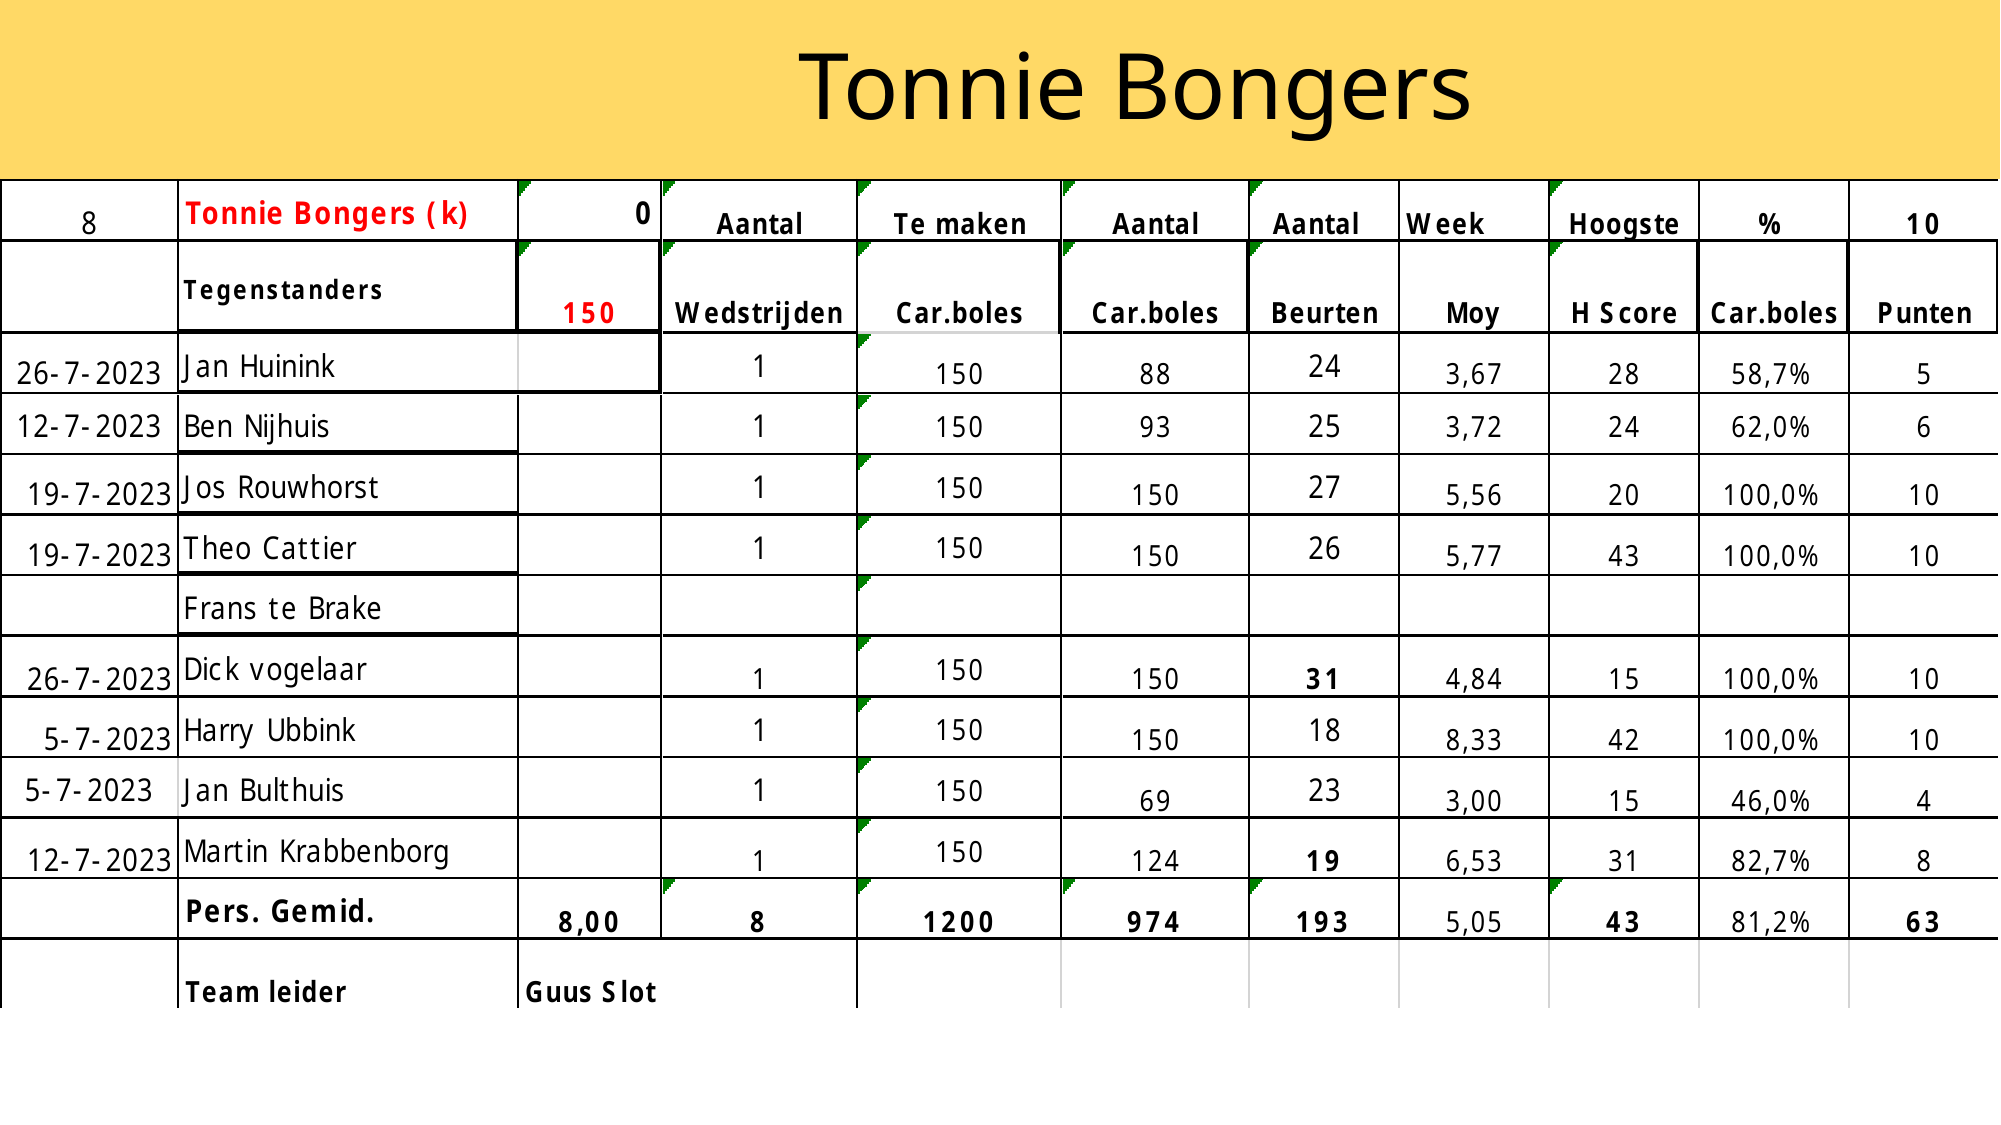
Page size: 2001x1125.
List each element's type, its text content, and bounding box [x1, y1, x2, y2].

title Tonnie Bongers [0, 0, 2000, 178]
picture [0, 178, 2000, 1011]
